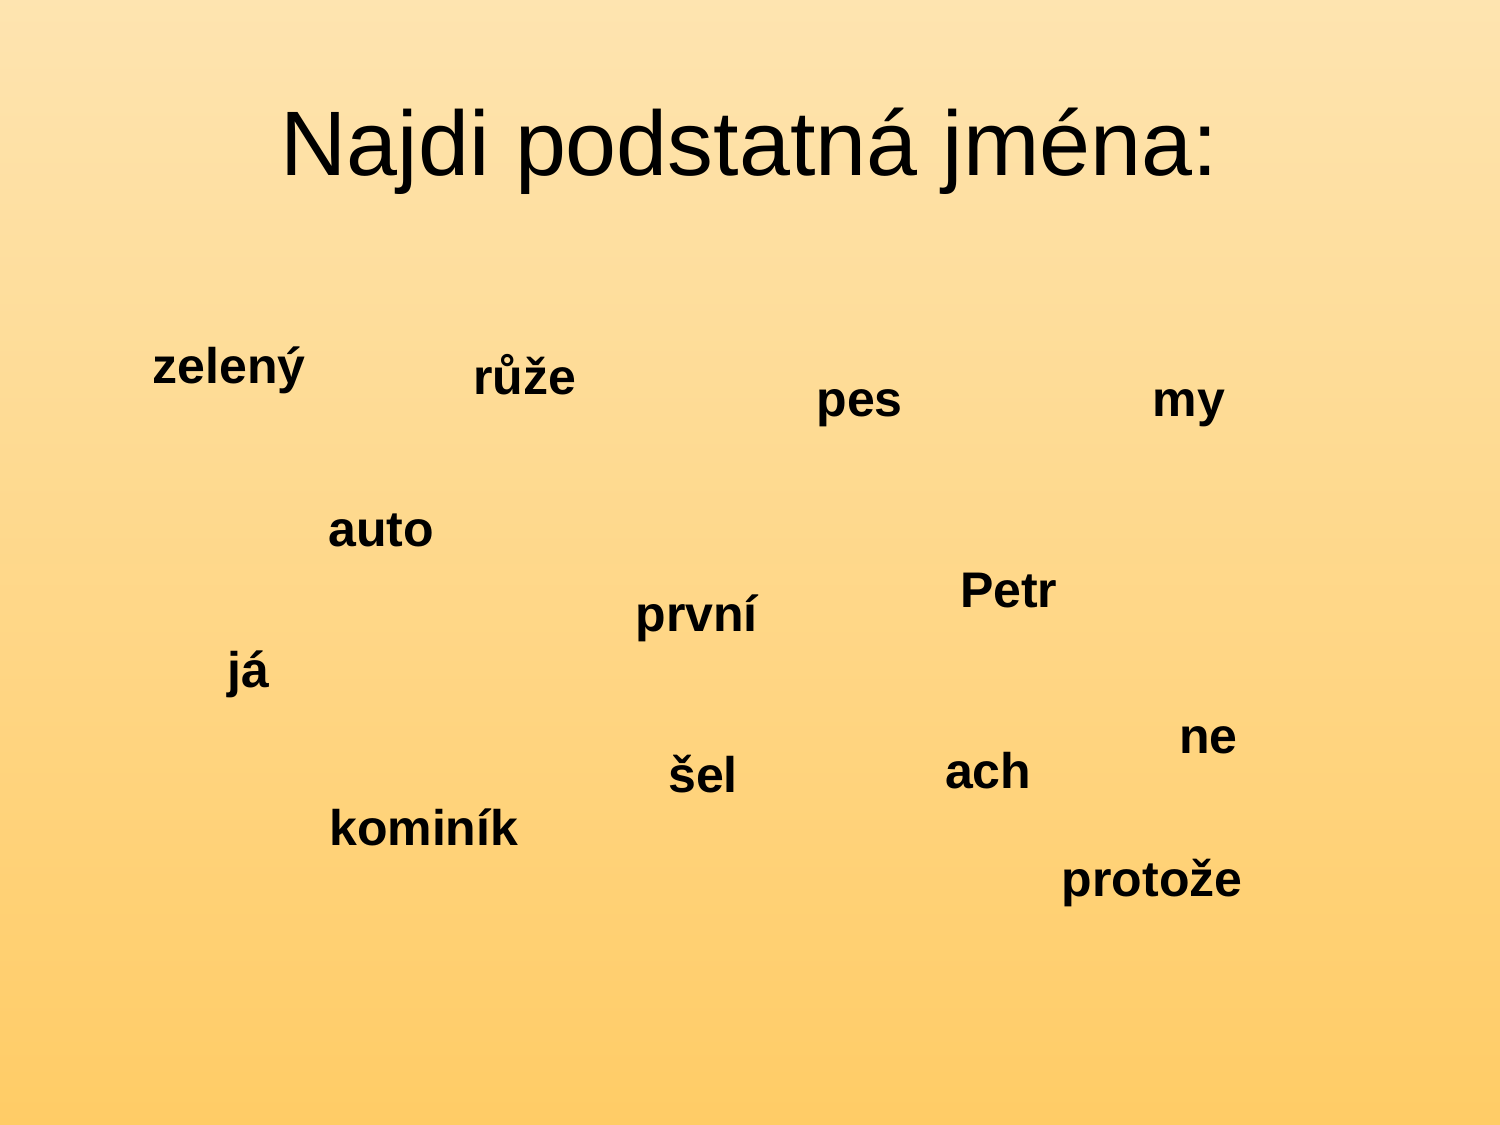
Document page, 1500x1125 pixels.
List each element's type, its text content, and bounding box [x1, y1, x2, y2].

text_box růže [417, 336, 633, 413]
text_box první [595, 573, 798, 650]
text_box ne [1095, 695, 1322, 771]
text_box my [1069, 358, 1309, 434]
text_box pes [732, 358, 988, 434]
text_box Petr [878, 549, 1140, 626]
text_box ach [867, 730, 1109, 806]
text_box zelený [121, 325, 337, 402]
text_box protože [1025, 838, 1279, 915]
title Najdi podstatná jména: [75, 45, 1426, 233]
text_box kominík [308, 787, 540, 863]
text_box auto [280, 488, 483, 565]
text_box šel [569, 734, 837, 811]
text_box já [154, 630, 344, 706]
